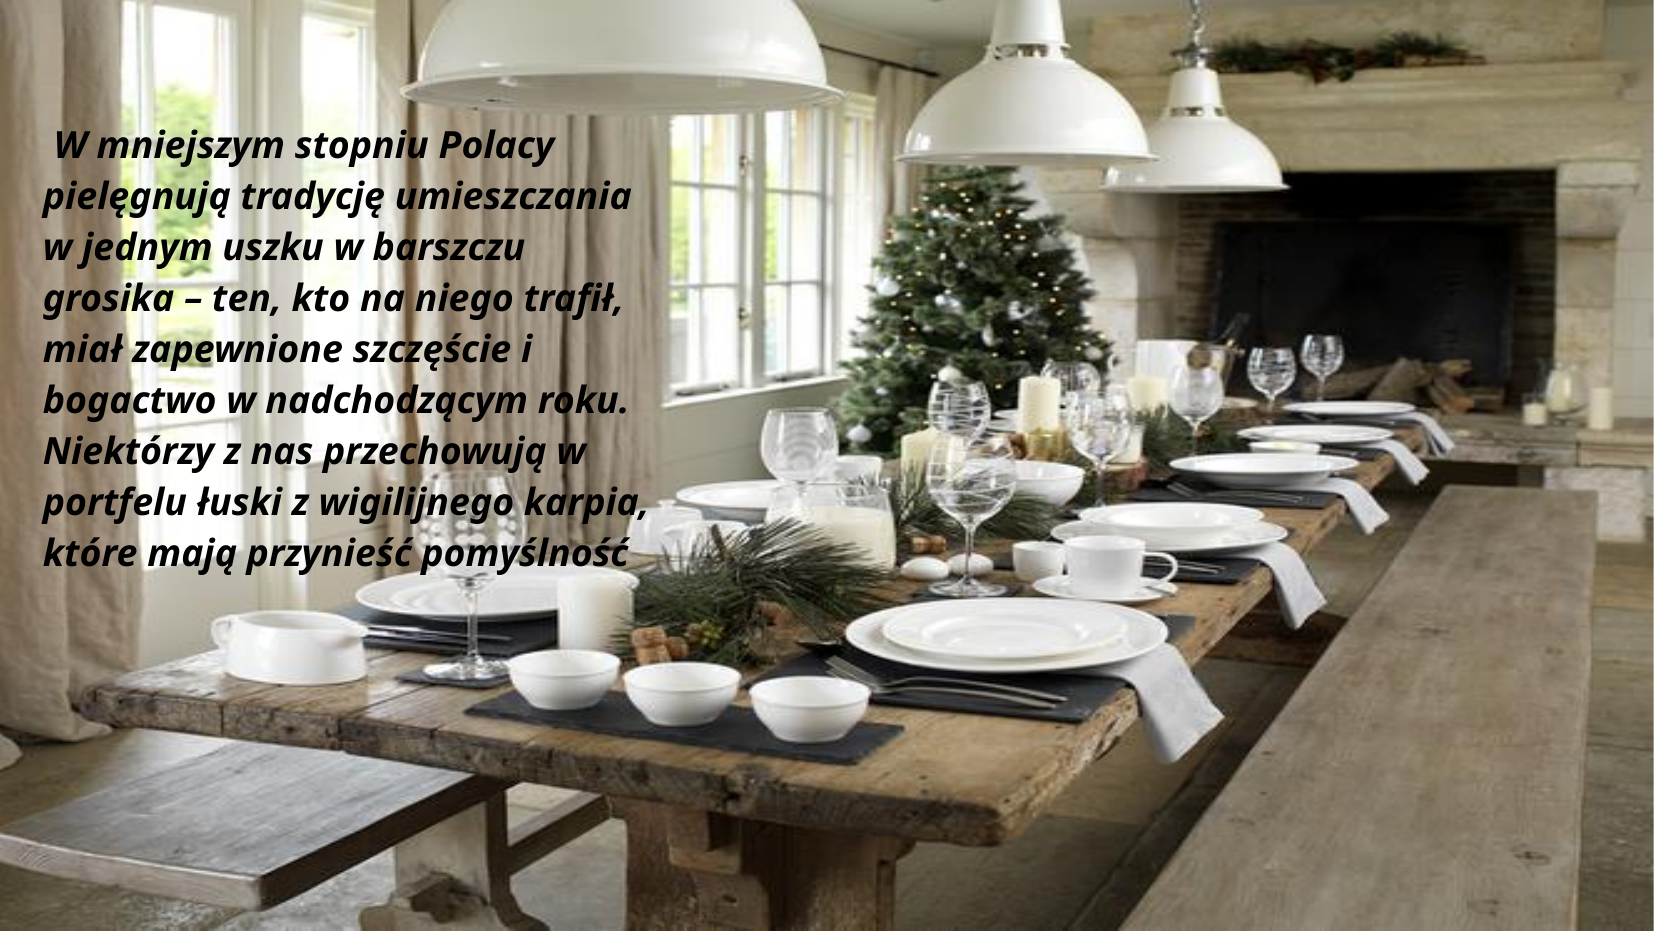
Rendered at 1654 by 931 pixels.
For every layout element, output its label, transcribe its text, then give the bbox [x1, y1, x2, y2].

picture [0, 0, 1654, 931]
text_box W mniejszym stopniu Polacy pielęgnują tradycję umieszczania w jednym uszku w barszczu grosika – ten, kto na niego trafił, miał zapewnione szczęście i bogactwo w nadchodzącym roku. Niektórzy z nas przechowują w portfelu łuski z wigilijnego karpia, które mają przynieść pomyślność [28, 110, 680, 931]
